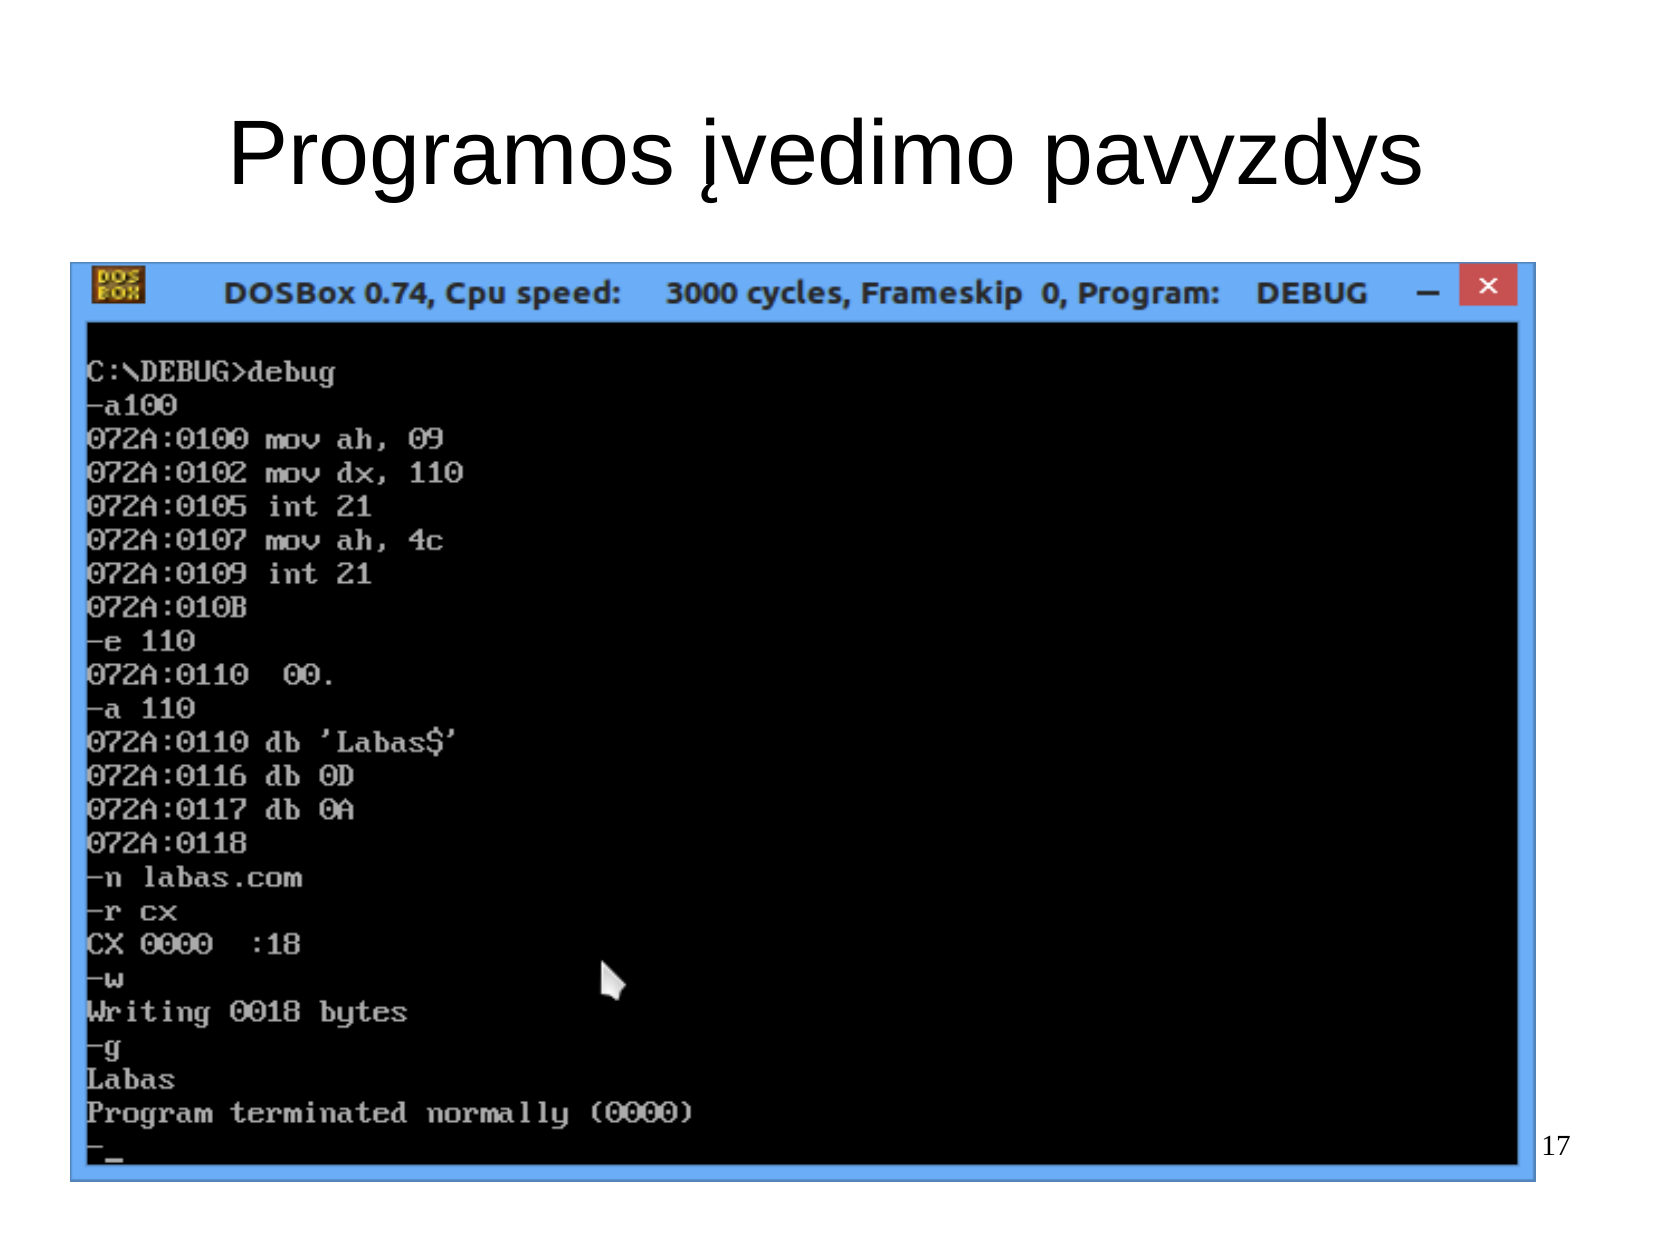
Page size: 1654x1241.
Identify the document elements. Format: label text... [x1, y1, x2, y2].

picture [70, 262, 1536, 1182]
title Programos įvedimo pavyzdys [82, 49, 1571, 257]
